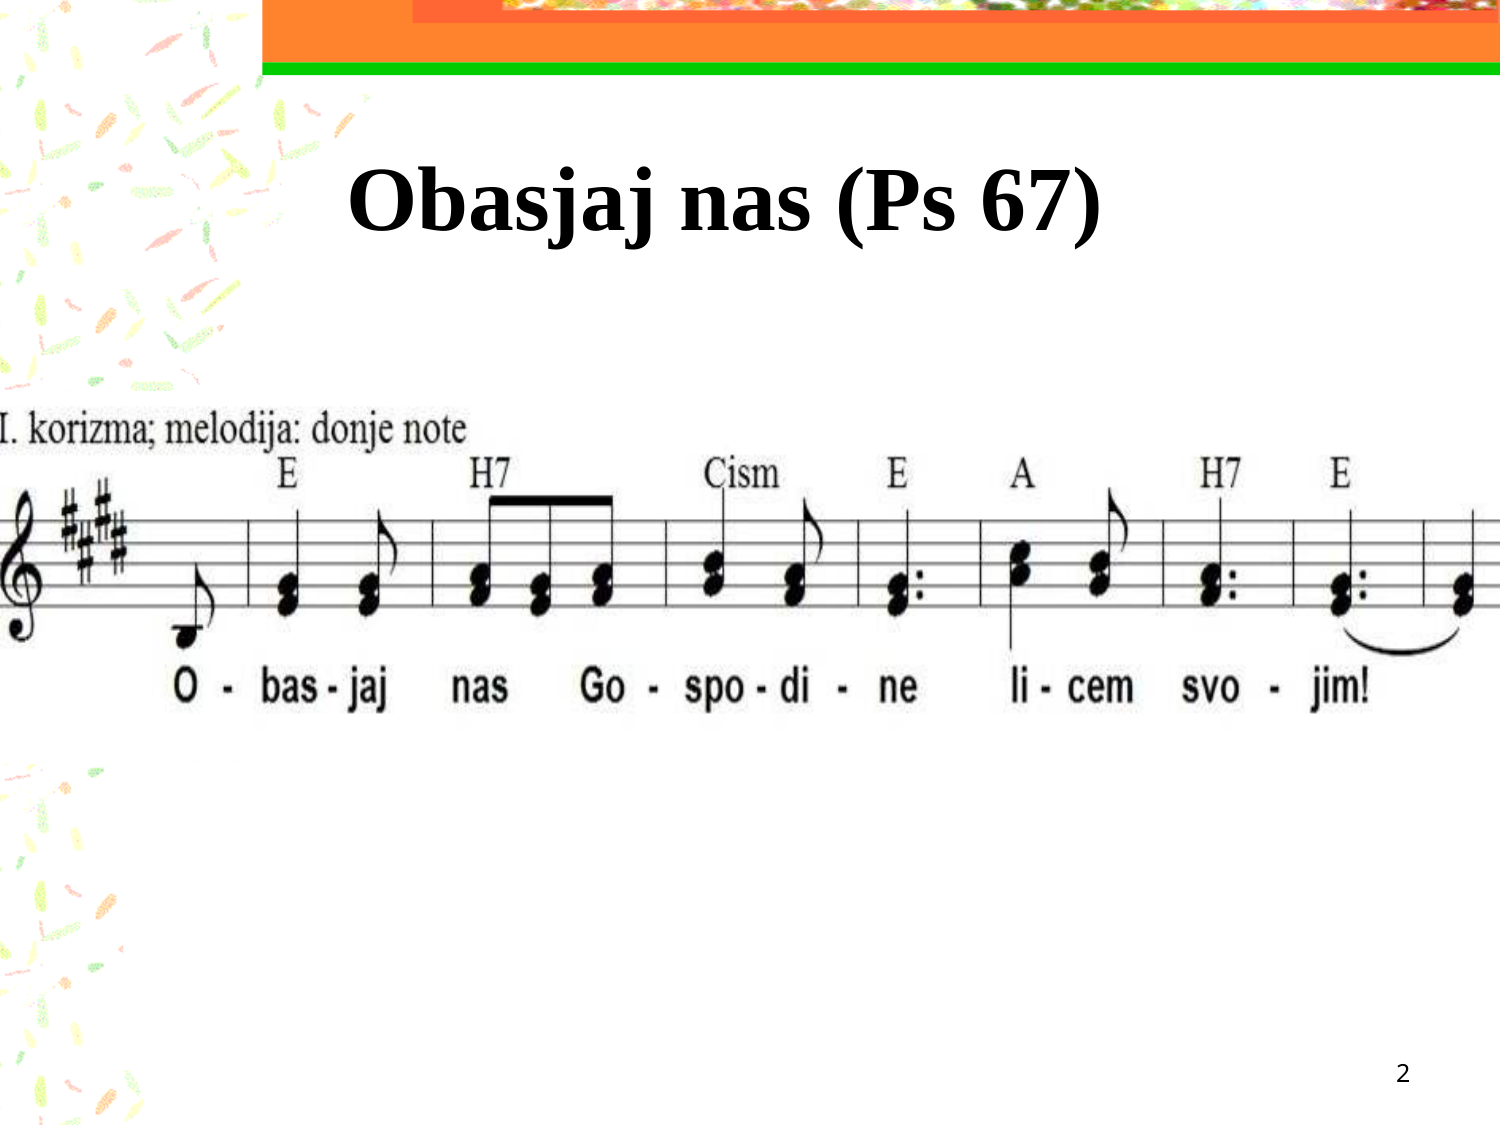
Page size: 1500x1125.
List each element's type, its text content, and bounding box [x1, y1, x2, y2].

title Obasjaj nas (Ps 67) [87, 99, 1363, 288]
picture [412, 0, 1500, 23]
text_box <number> [1074, 1024, 1426, 1100]
picture [0, 0, 1500, 1125]
